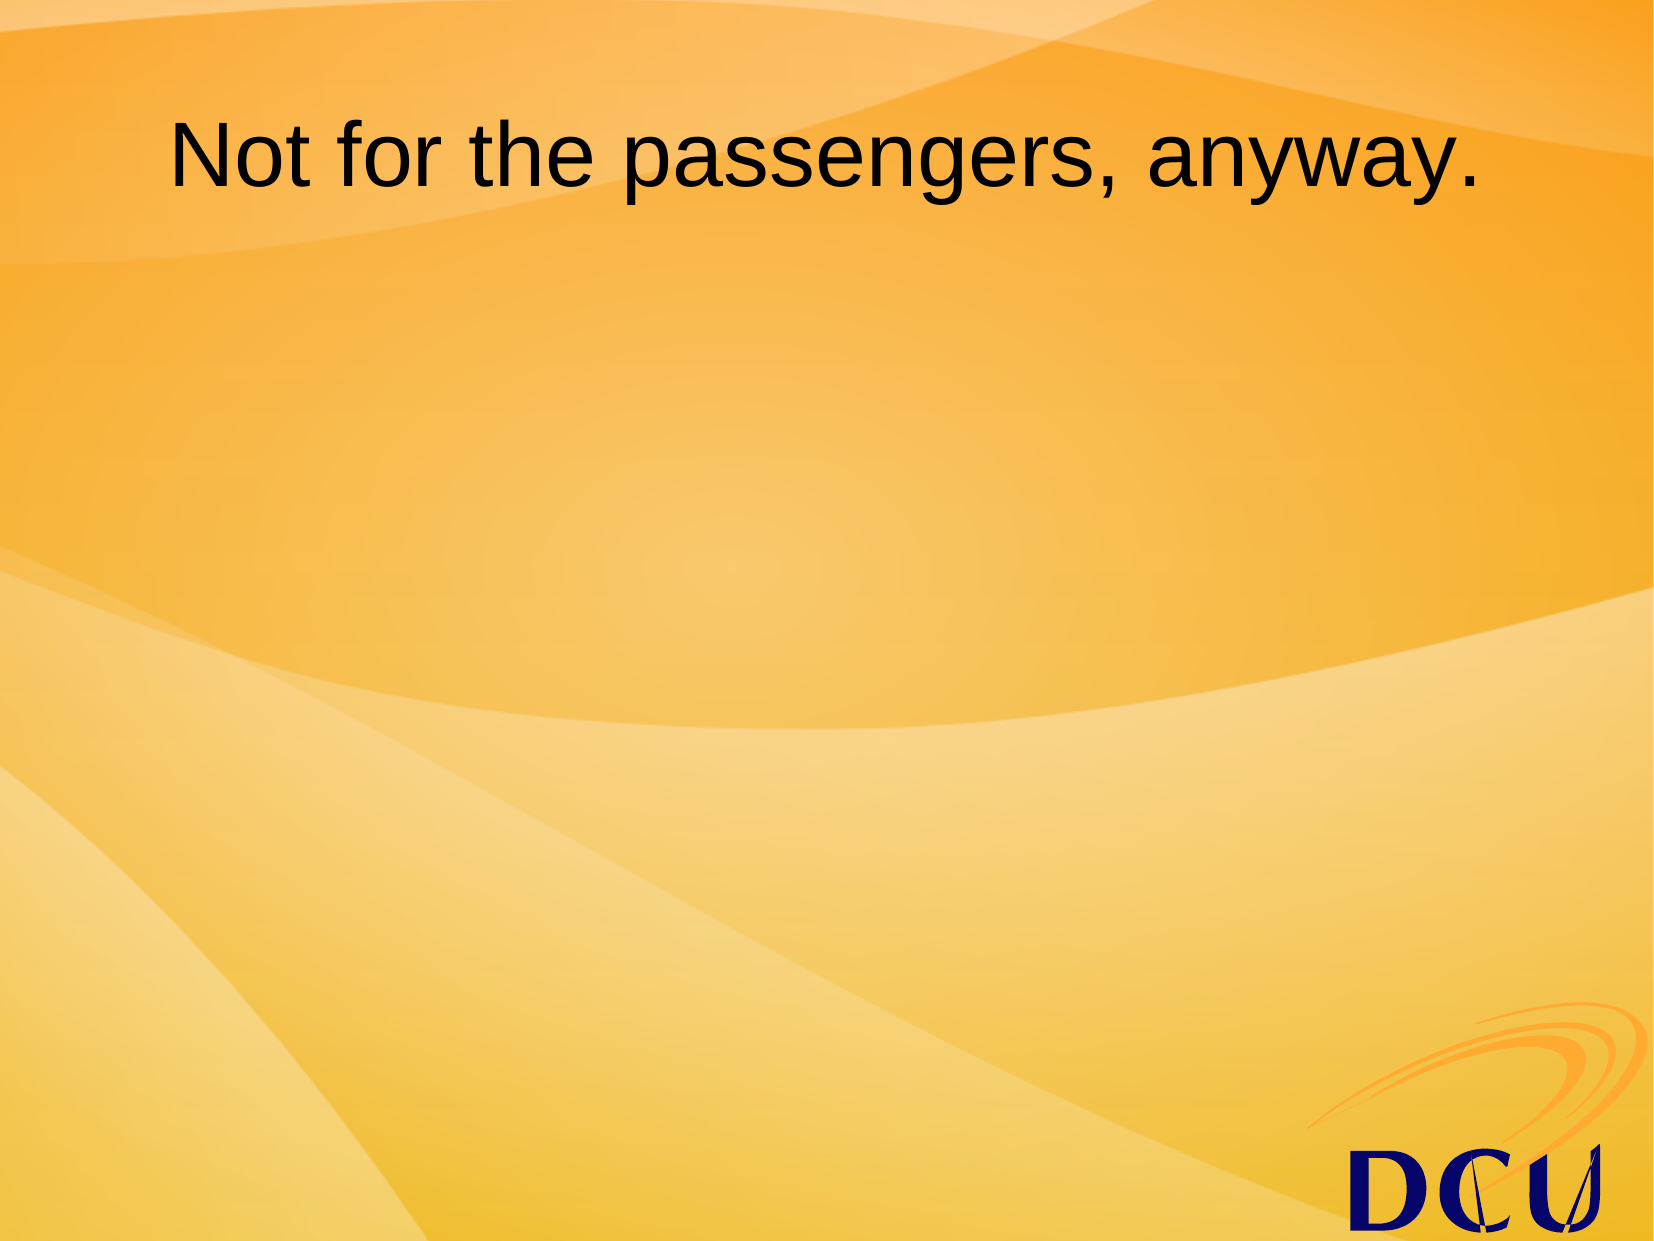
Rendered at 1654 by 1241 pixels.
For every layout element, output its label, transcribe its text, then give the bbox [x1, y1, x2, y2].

picture [0, 0, 1654, 1241]
title Not for the passengers, anyway. [82, 49, 1571, 257]
